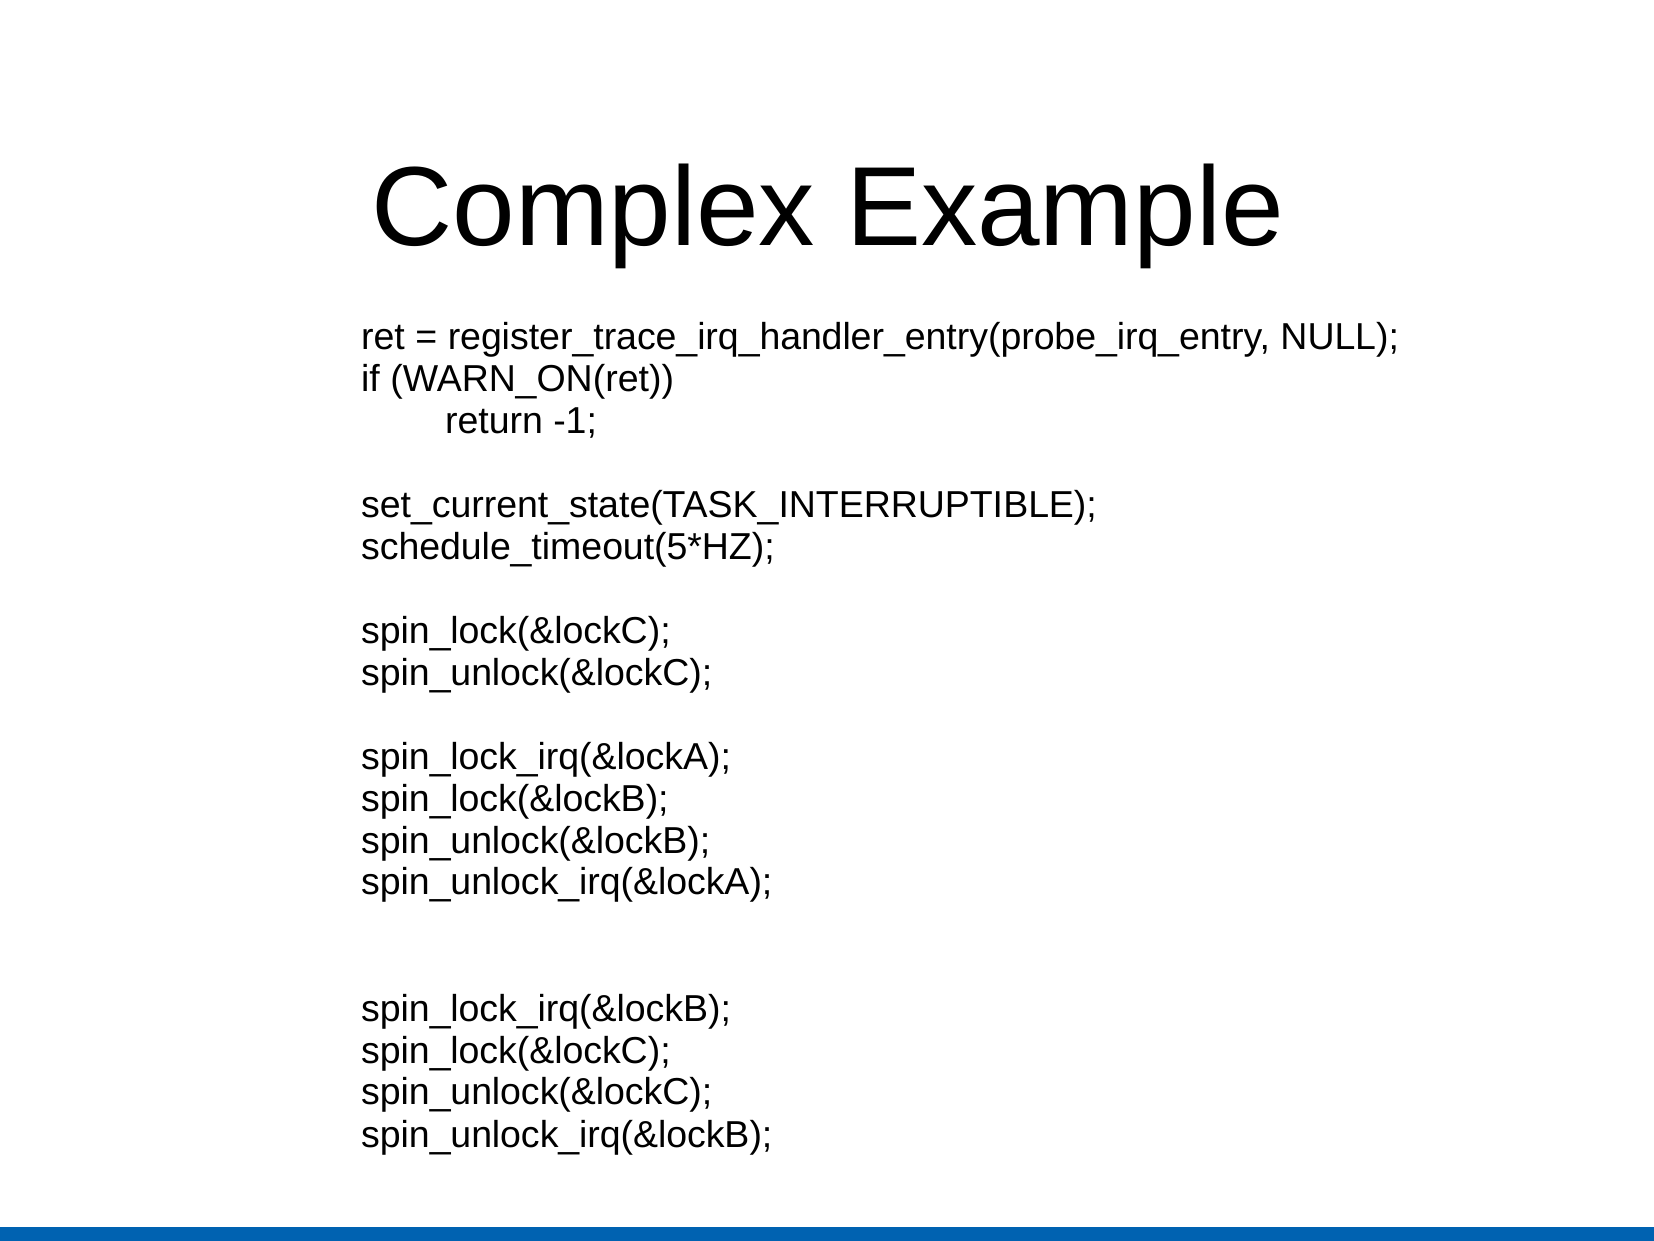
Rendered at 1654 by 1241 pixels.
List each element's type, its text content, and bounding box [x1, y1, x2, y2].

text_box ret = register_trace_irq_handler_entry(probe_irq_entry, NULL); if (WARN_ON(ret)) return -1; set_current_state(TASK_INTERRUPTIBLE); schedule_timeout(5*HZ); spin_lock(&lockC); spin_unlock(&lockC); spin_lock_irq(&lockA); spin_lock(&lockB); spin_unlock(&lockB); spin_unlock_irq(&lockA); spin_lock_irq(&lockB); spin_lock(&lockC); spin_unlock(&lockC); spin_unlock_irq(&lockB); [262, 307, 1415, 1163]
title Complex Example [121, 110, 1534, 303]
